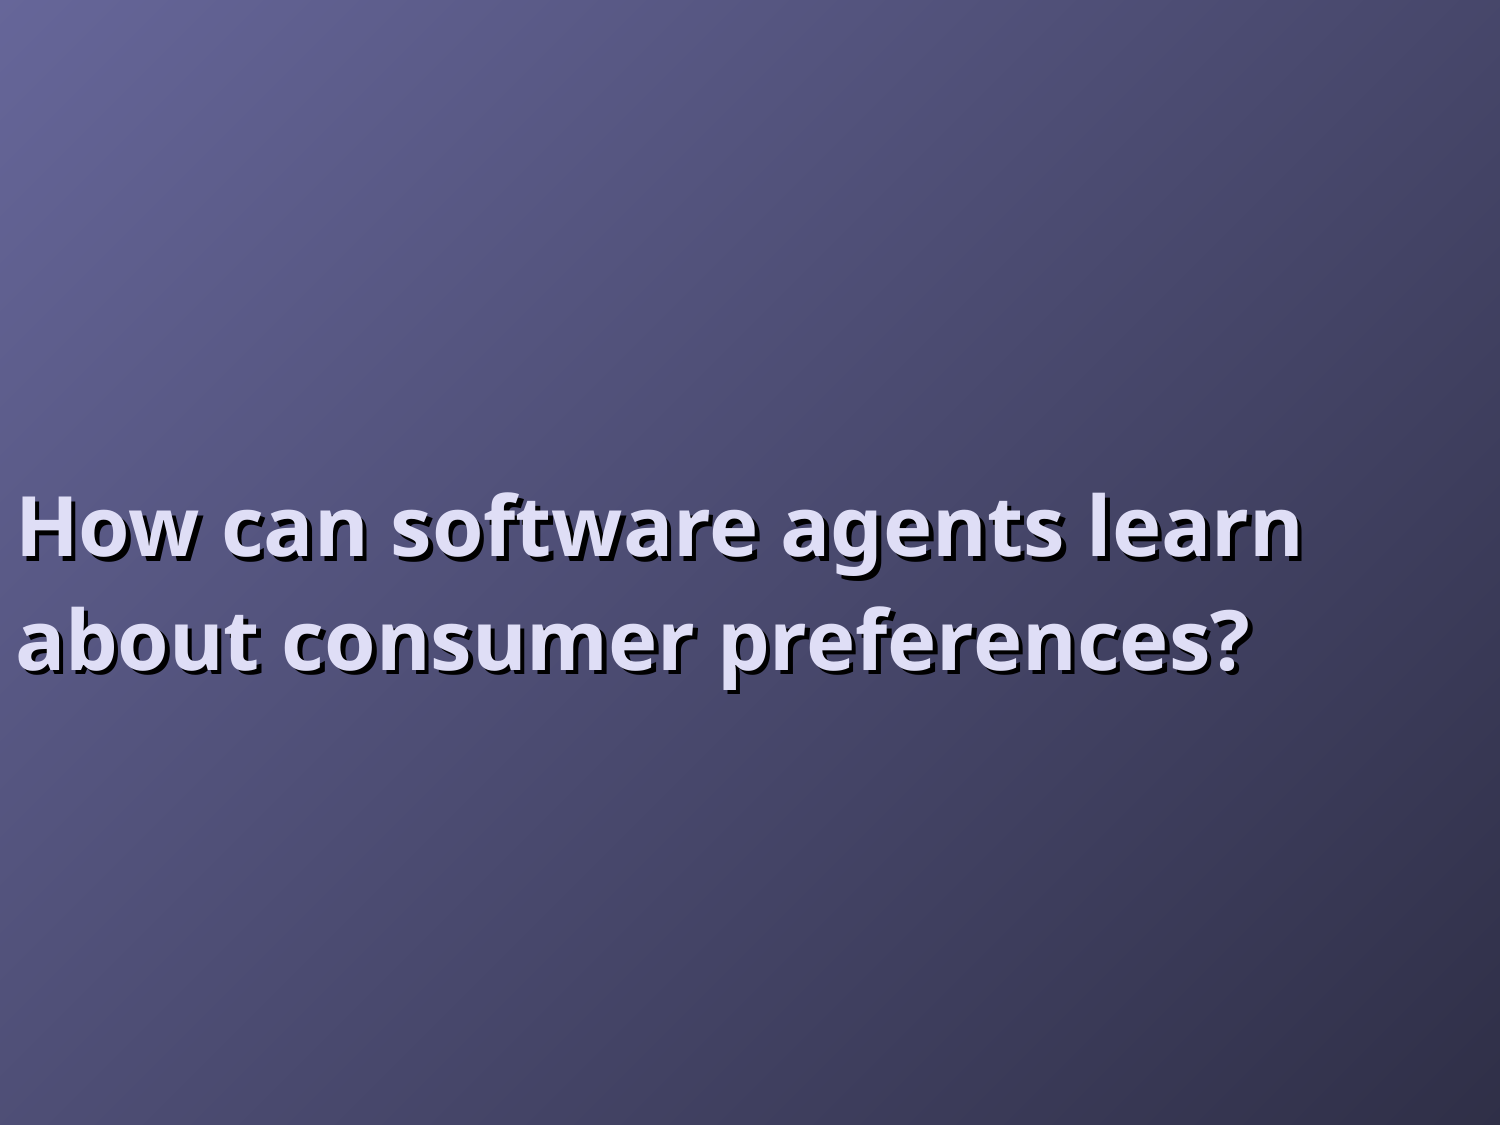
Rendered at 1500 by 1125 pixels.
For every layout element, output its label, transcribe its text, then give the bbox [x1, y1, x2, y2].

title How can software agents learn about consumer preferences? [0, 473, 1500, 689]
